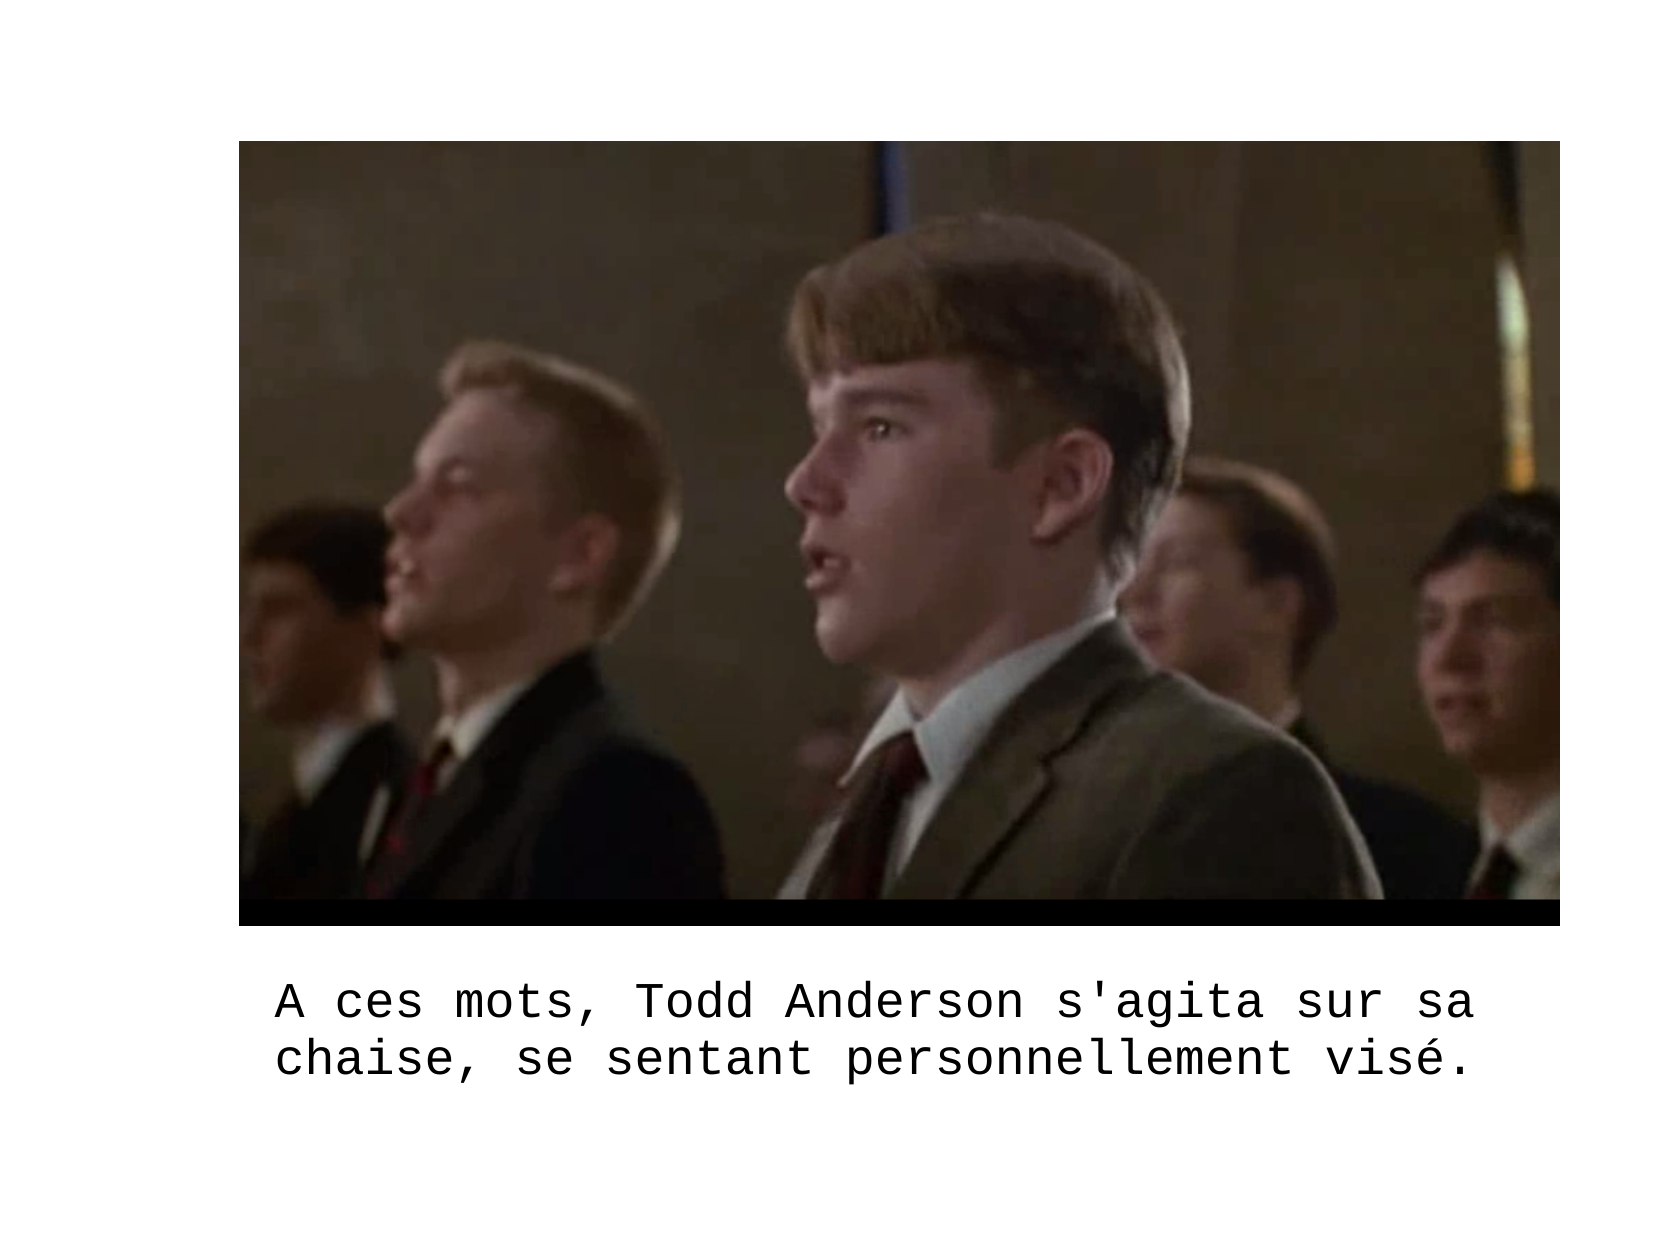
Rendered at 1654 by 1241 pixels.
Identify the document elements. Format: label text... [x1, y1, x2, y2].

text_box A ces mots, Todd Anderson s'agita sur sa chaise, se sentant personnellement visé. [259, 968, 1536, 1146]
picture [239, 141, 1560, 926]
